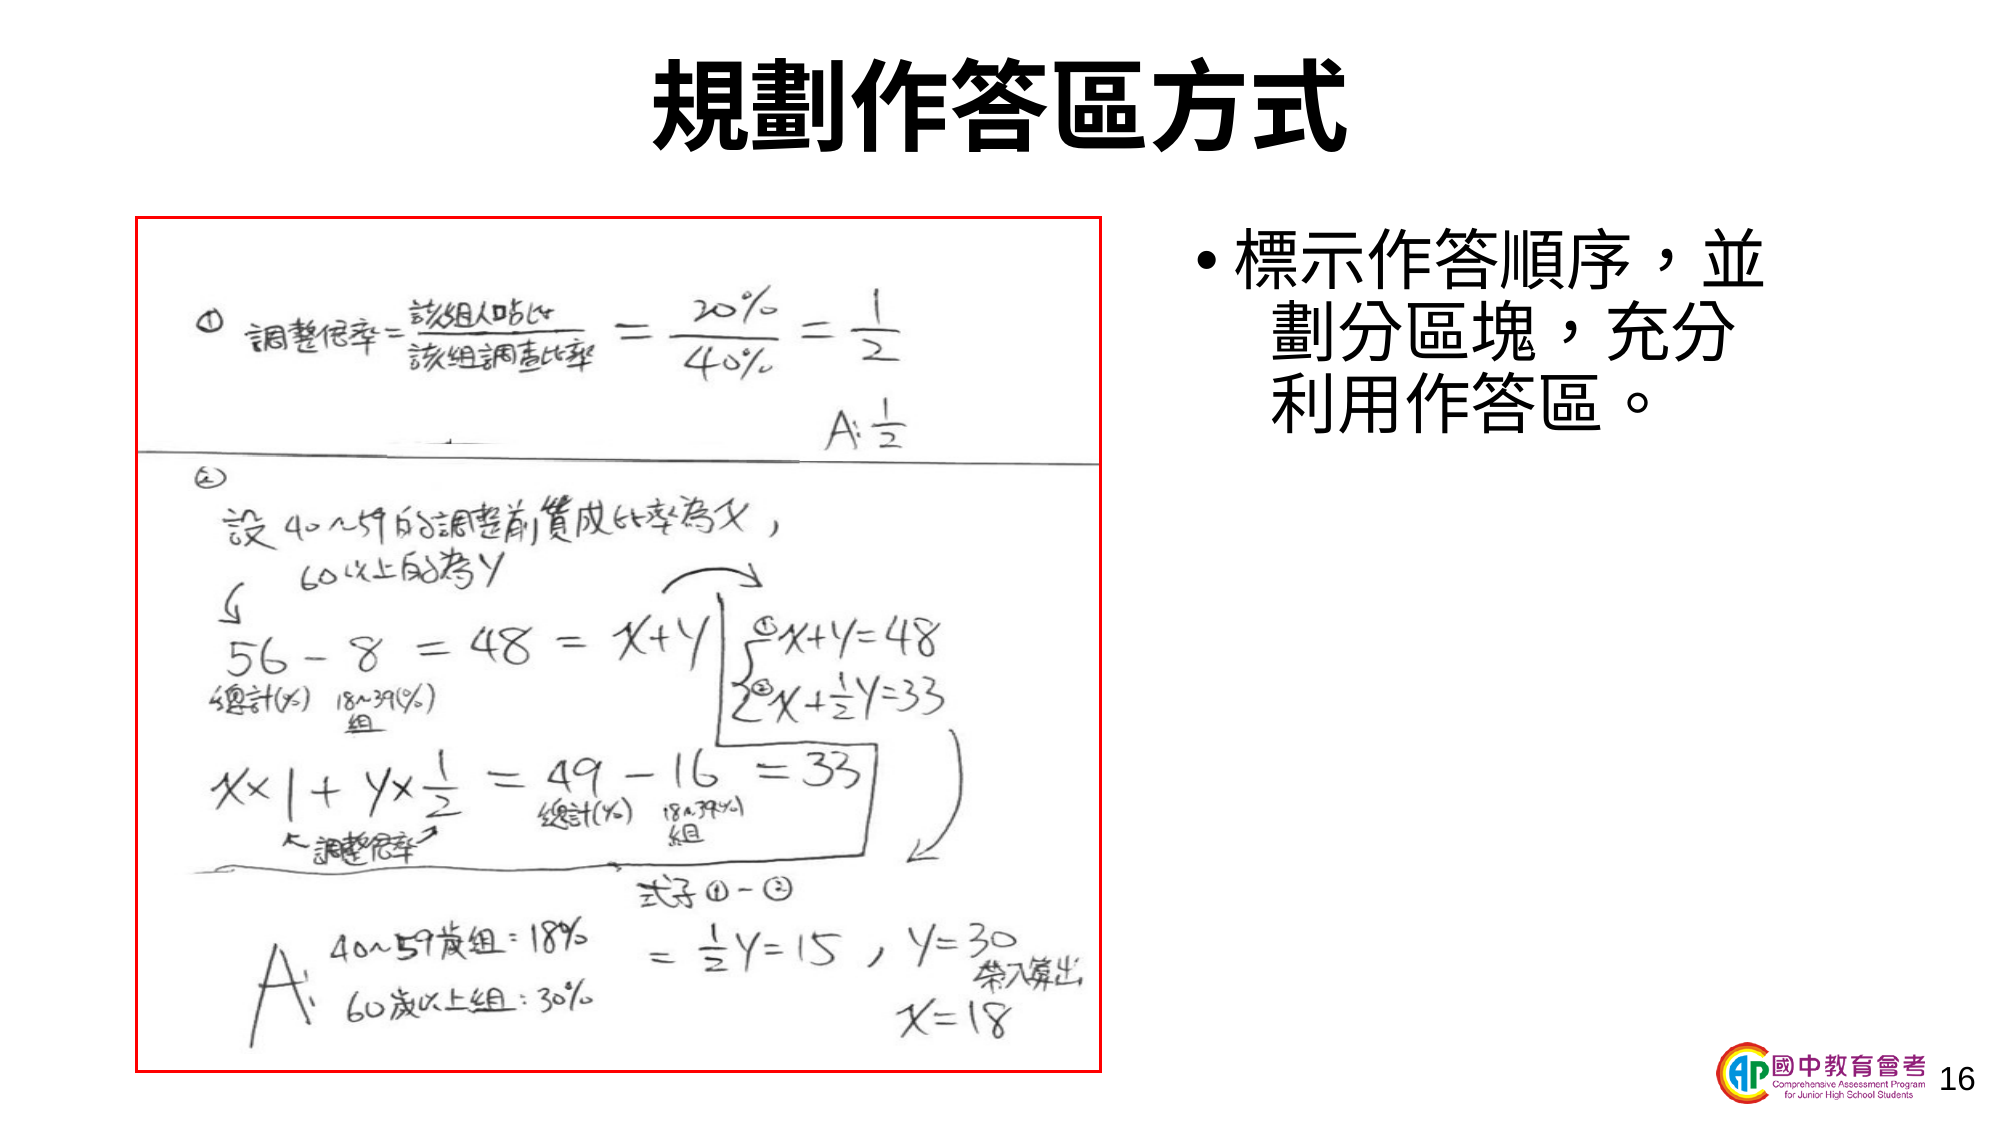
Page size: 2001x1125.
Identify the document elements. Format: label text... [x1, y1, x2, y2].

text_box [1923, 1047, 2000, 1108]
picture [137, 218, 1100, 1071]
list 標示作答順序，並劃分區塊，充分利用作答區。 [1180, 219, 1805, 963]
title 規劃作答區方式 [137, 2, 1863, 220]
